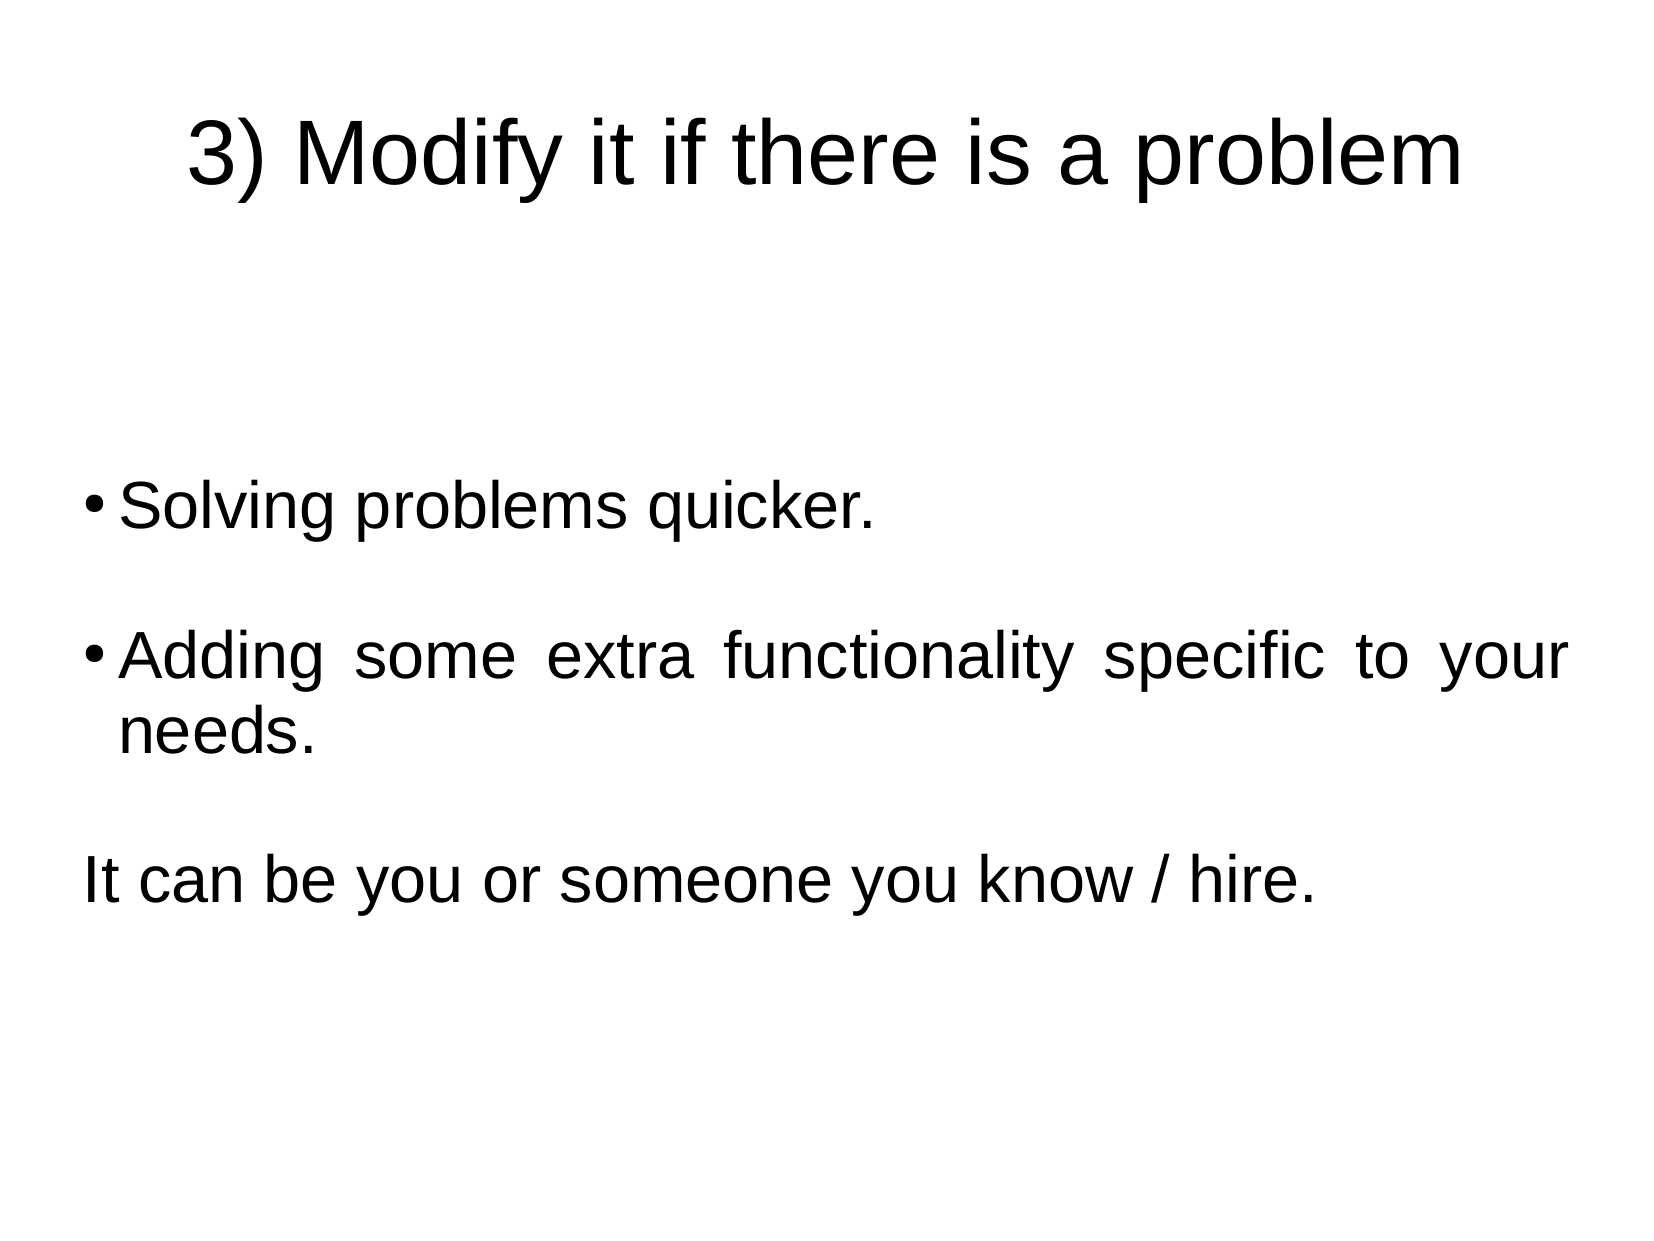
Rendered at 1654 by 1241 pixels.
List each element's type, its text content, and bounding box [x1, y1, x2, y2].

subtitle Solving problems quicker. Adding some extra functionality specific to your needs. It can be you or someone you know / hire. [82, 290, 1571, 1096]
title 3) Modify it if there is a problem [82, 49, 1571, 257]
